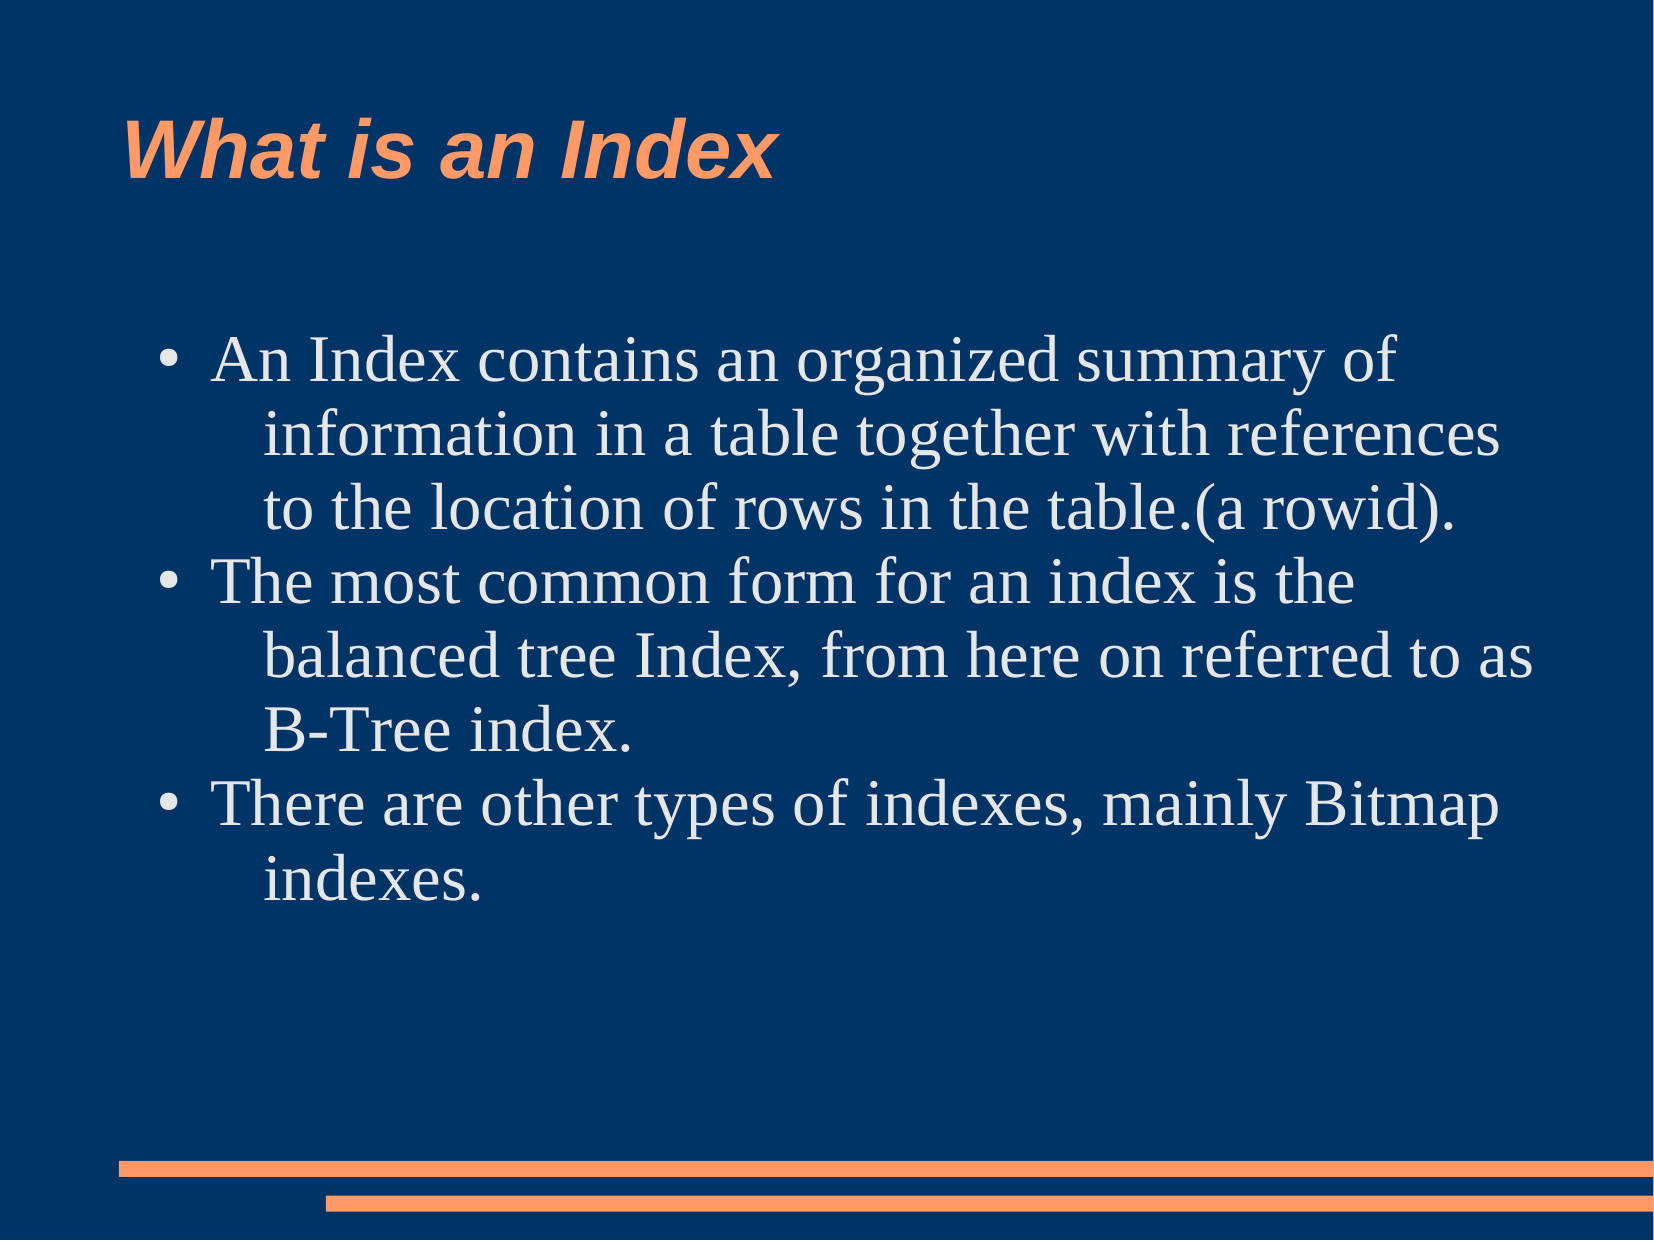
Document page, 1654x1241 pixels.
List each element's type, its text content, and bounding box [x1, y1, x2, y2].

title What is an Index [121, 46, 1534, 254]
list An Index contains an organized summary of information in a table together with references to the location of rows in the table.(a rowid). The most common form for an index is the balanced tree Index, from here on referred to as B-Tree index. There are other types of indexes, mainly Bitmap indexes. [121, 322, 1561, 1133]
